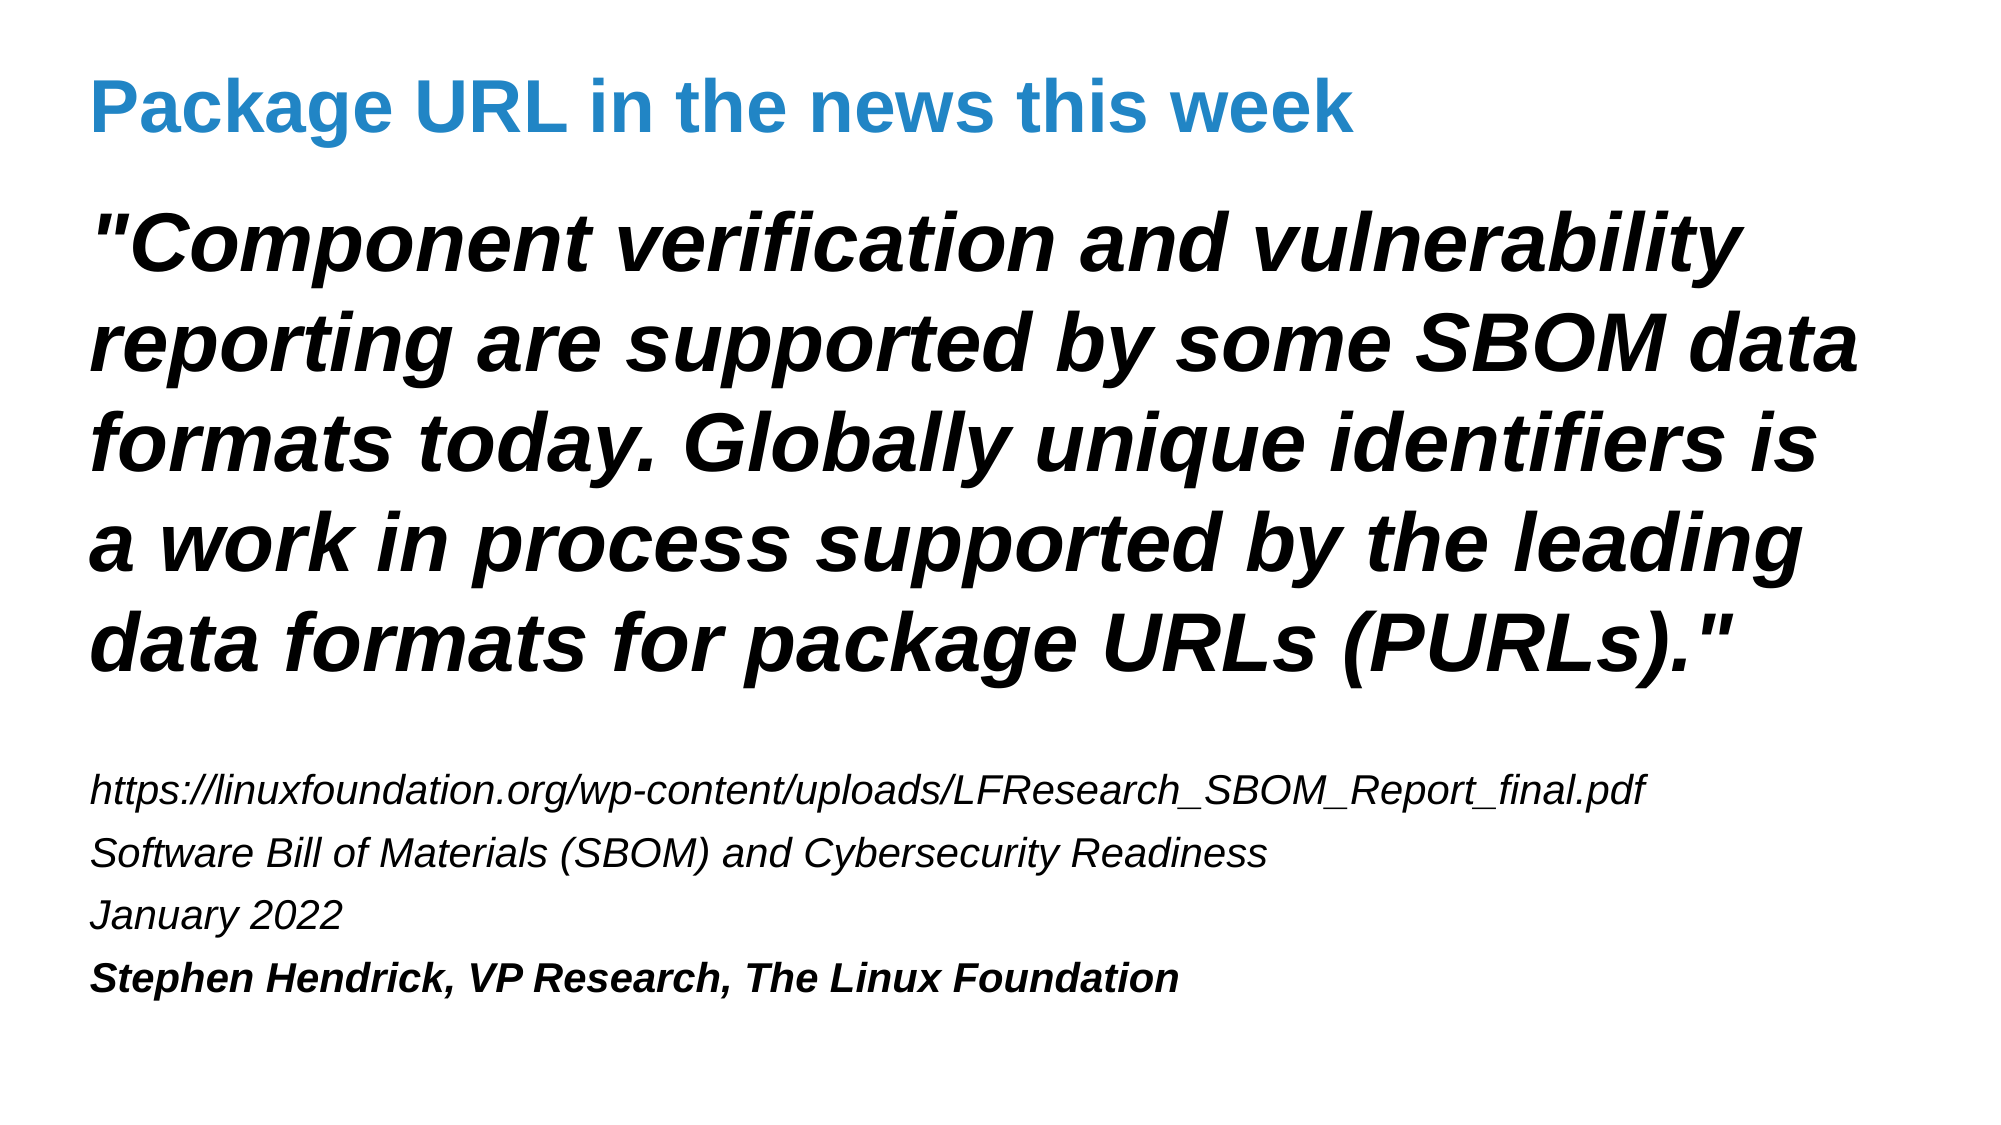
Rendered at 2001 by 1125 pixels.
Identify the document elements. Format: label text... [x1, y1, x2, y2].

text_box Package URL in the news this week [74, 44, 1960, 162]
text_box "Component verification and vulnerability reporting are supported by some SBOM data formats today. Globally unique identifiers is a work in process supported by the leading data formats for package URLs (PURLs)." https://linuxfoundation.org/wp-content/uploads/LFResearch_SBOM_Report_final.pdf Software Bill of Materials (SBOM) and Cybersecurity Readiness January 2022 Stephen Hendrick, VP Research, The Linux Foundation [74, 173, 1879, 993]
